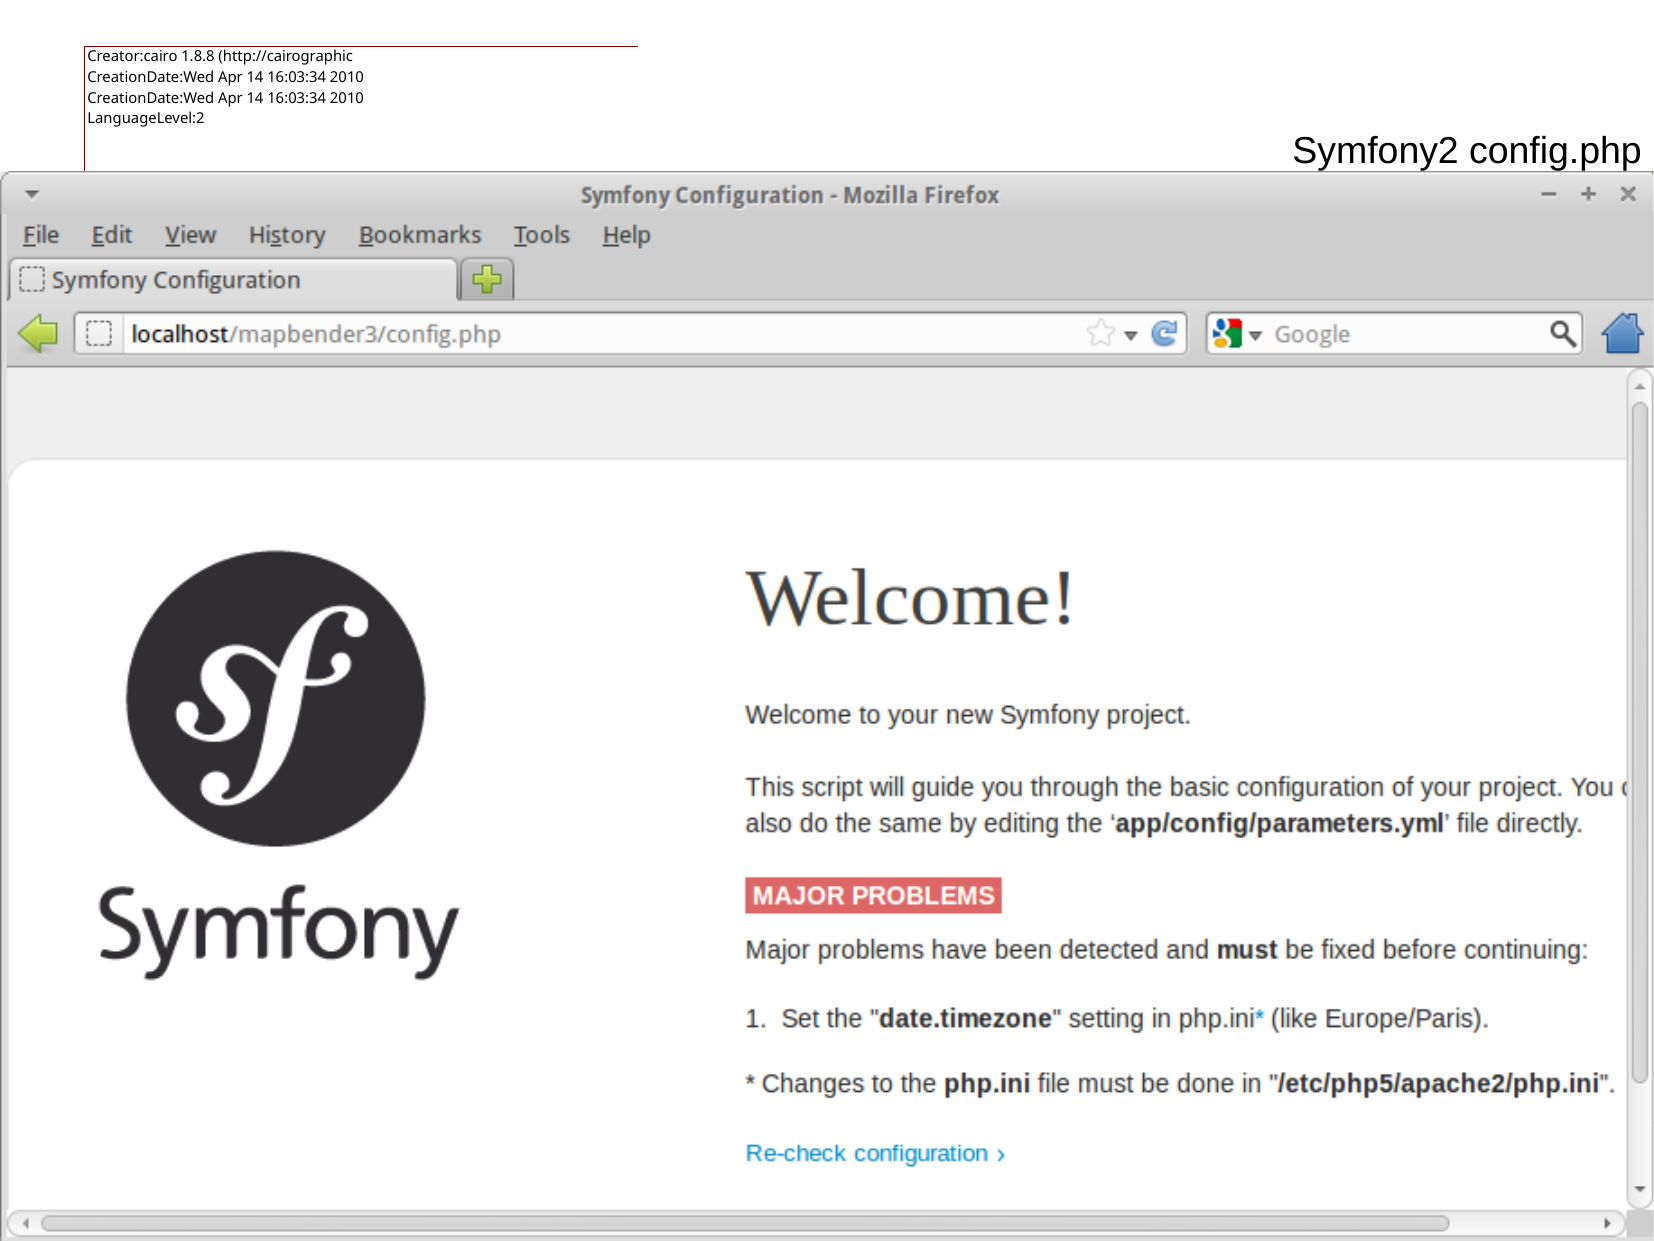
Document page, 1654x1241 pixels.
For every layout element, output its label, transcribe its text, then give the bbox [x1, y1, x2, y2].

title Symfony2 config.php [153, 106, 1642, 195]
picture [0, 171, 1654, 1241]
